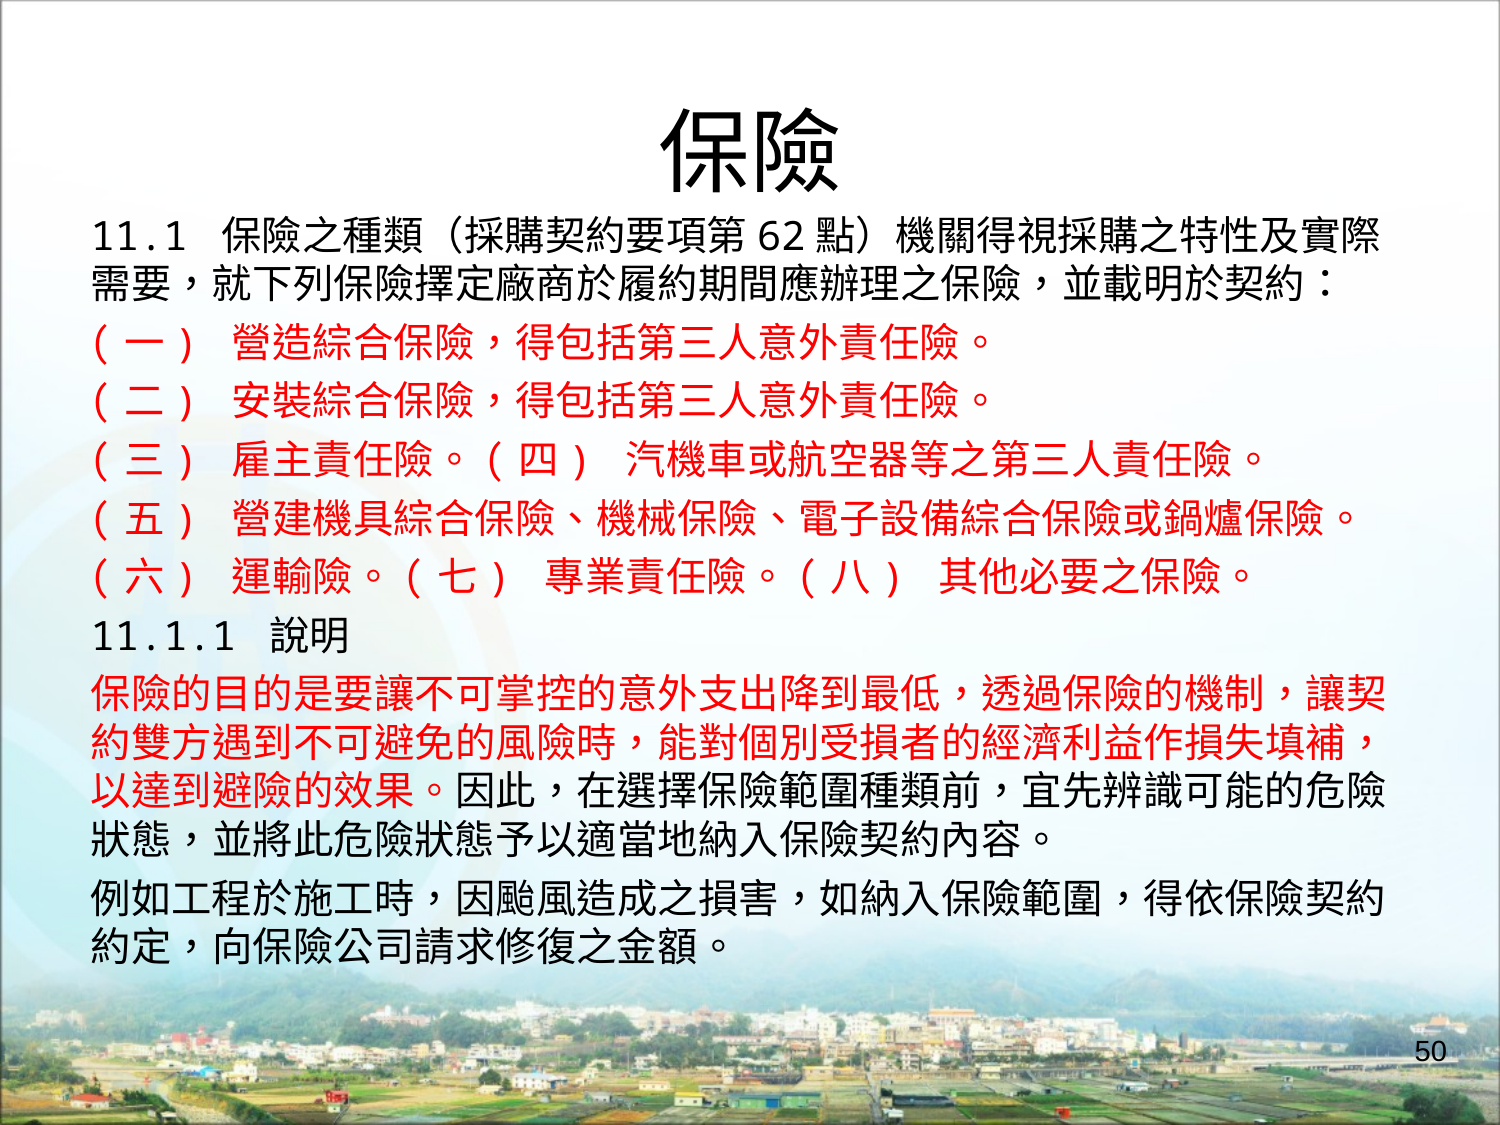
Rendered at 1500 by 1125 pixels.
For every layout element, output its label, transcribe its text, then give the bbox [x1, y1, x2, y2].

picture [0, 0, 1500, 1125]
text_box <編號> [1111, 1024, 1462, 1103]
title 保險 [75, 55, 1426, 202]
list 11.1 保險之種類（採購契約要項第62點）機關得視採購之特性及實際需要，就下列保險擇定廠商於履約期間應辦理之保險，並載明於契約： (一) 營造綜合保險，得包括第三人意外責任險。 (二) 安裝綜合保險，得包括第三人意外責任險。 (三) 雇主責任險。(四) 汽機車或航空器等之第三人責任險。 (五) 營建機具綜合保險、機械保險、電子設備綜合保險或鍋爐保險。 (六) 運輸險。(七) 專業責任險。(八) 其他必要之保險。 11.1.1 說明 保險的目的是要讓不可掌控的意外支出降到最低，透過保險的機制，讓契約雙方遇到不可避免的風險時，能對個別受損者的經濟利益作損失填補，以達到避險的效果。因此，在選擇保險範圍種類前，宜先辨識可能的危險狀態，並將此危險狀態予以適當地納入保險契約內容。 例如工程於施工時，因颱風造成之損害，如納入保險範圍，得依保險契約約定，向保險公司請求修復之金額。 [75, 202, 1426, 993]
